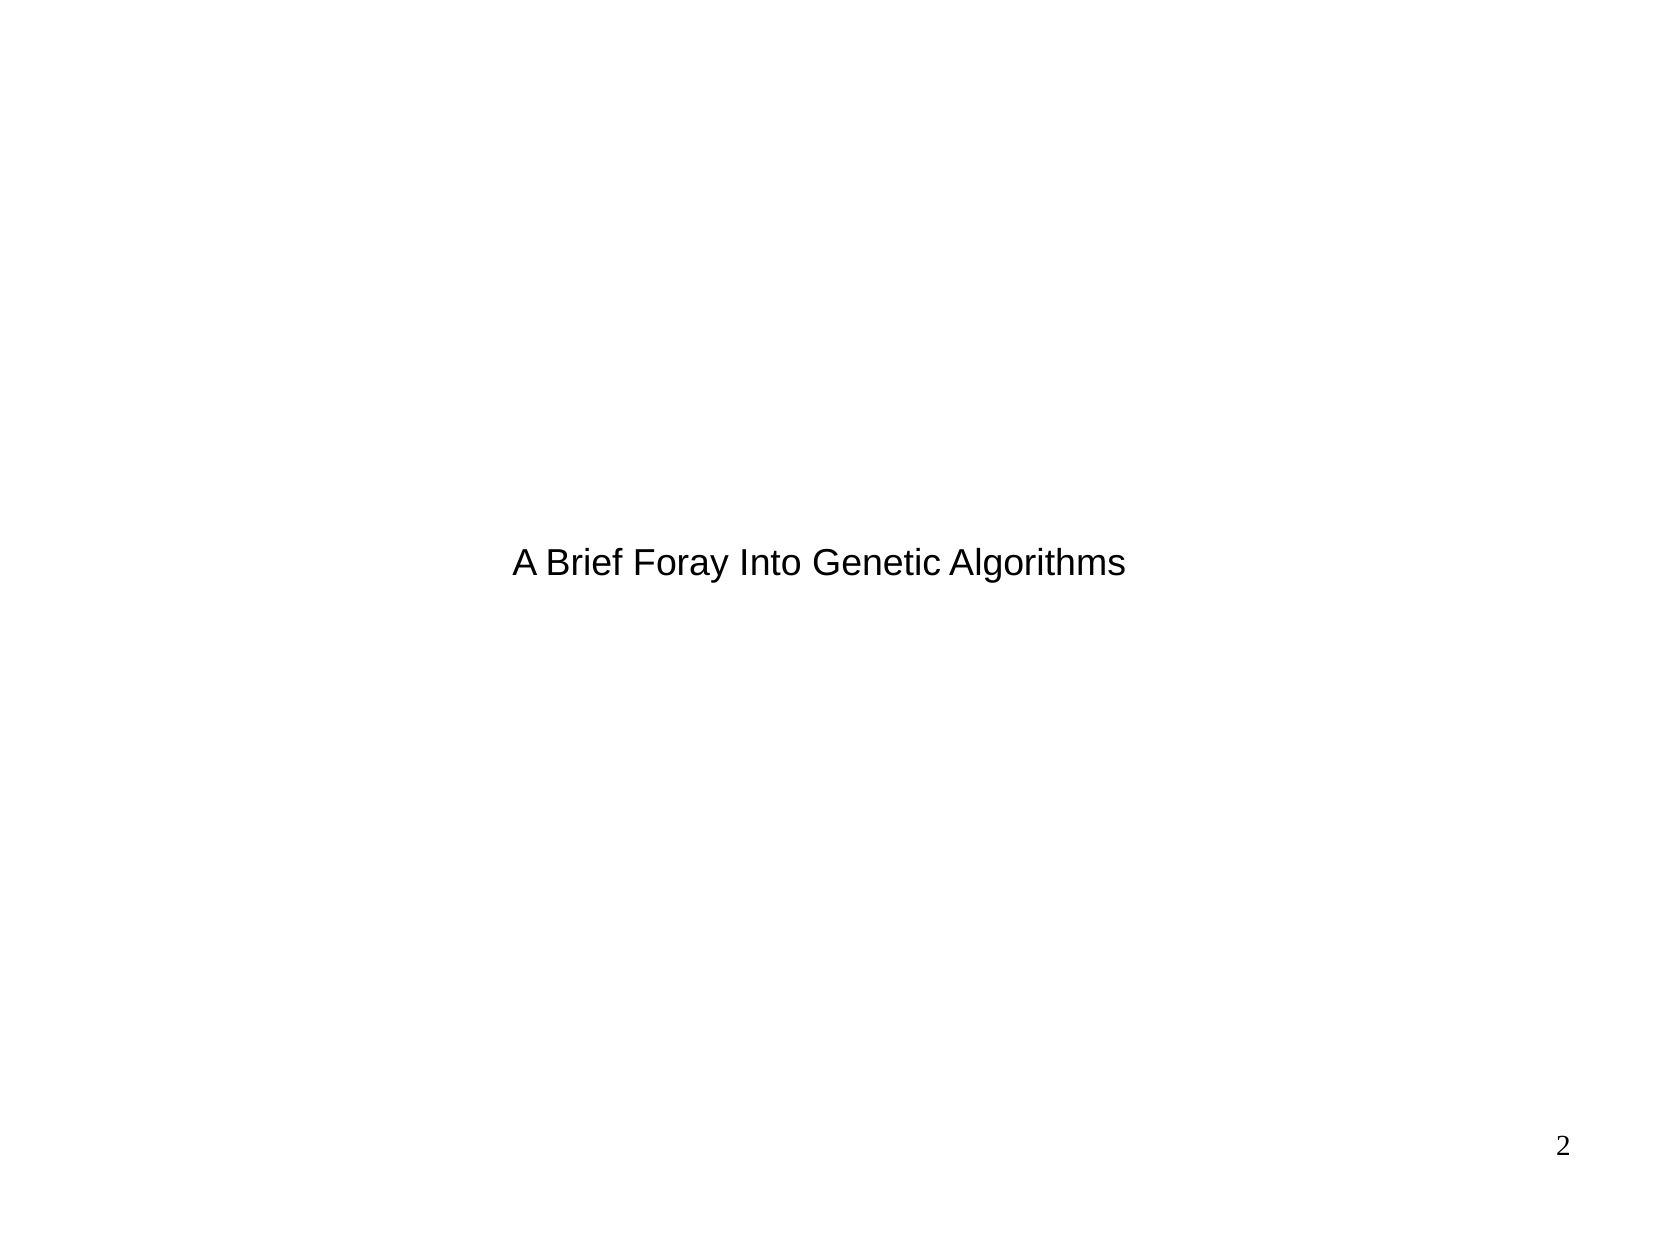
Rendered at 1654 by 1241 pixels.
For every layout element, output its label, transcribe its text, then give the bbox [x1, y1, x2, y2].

text_box A Brief Foray Into Genetic Algorithms [497, 533, 1142, 591]
